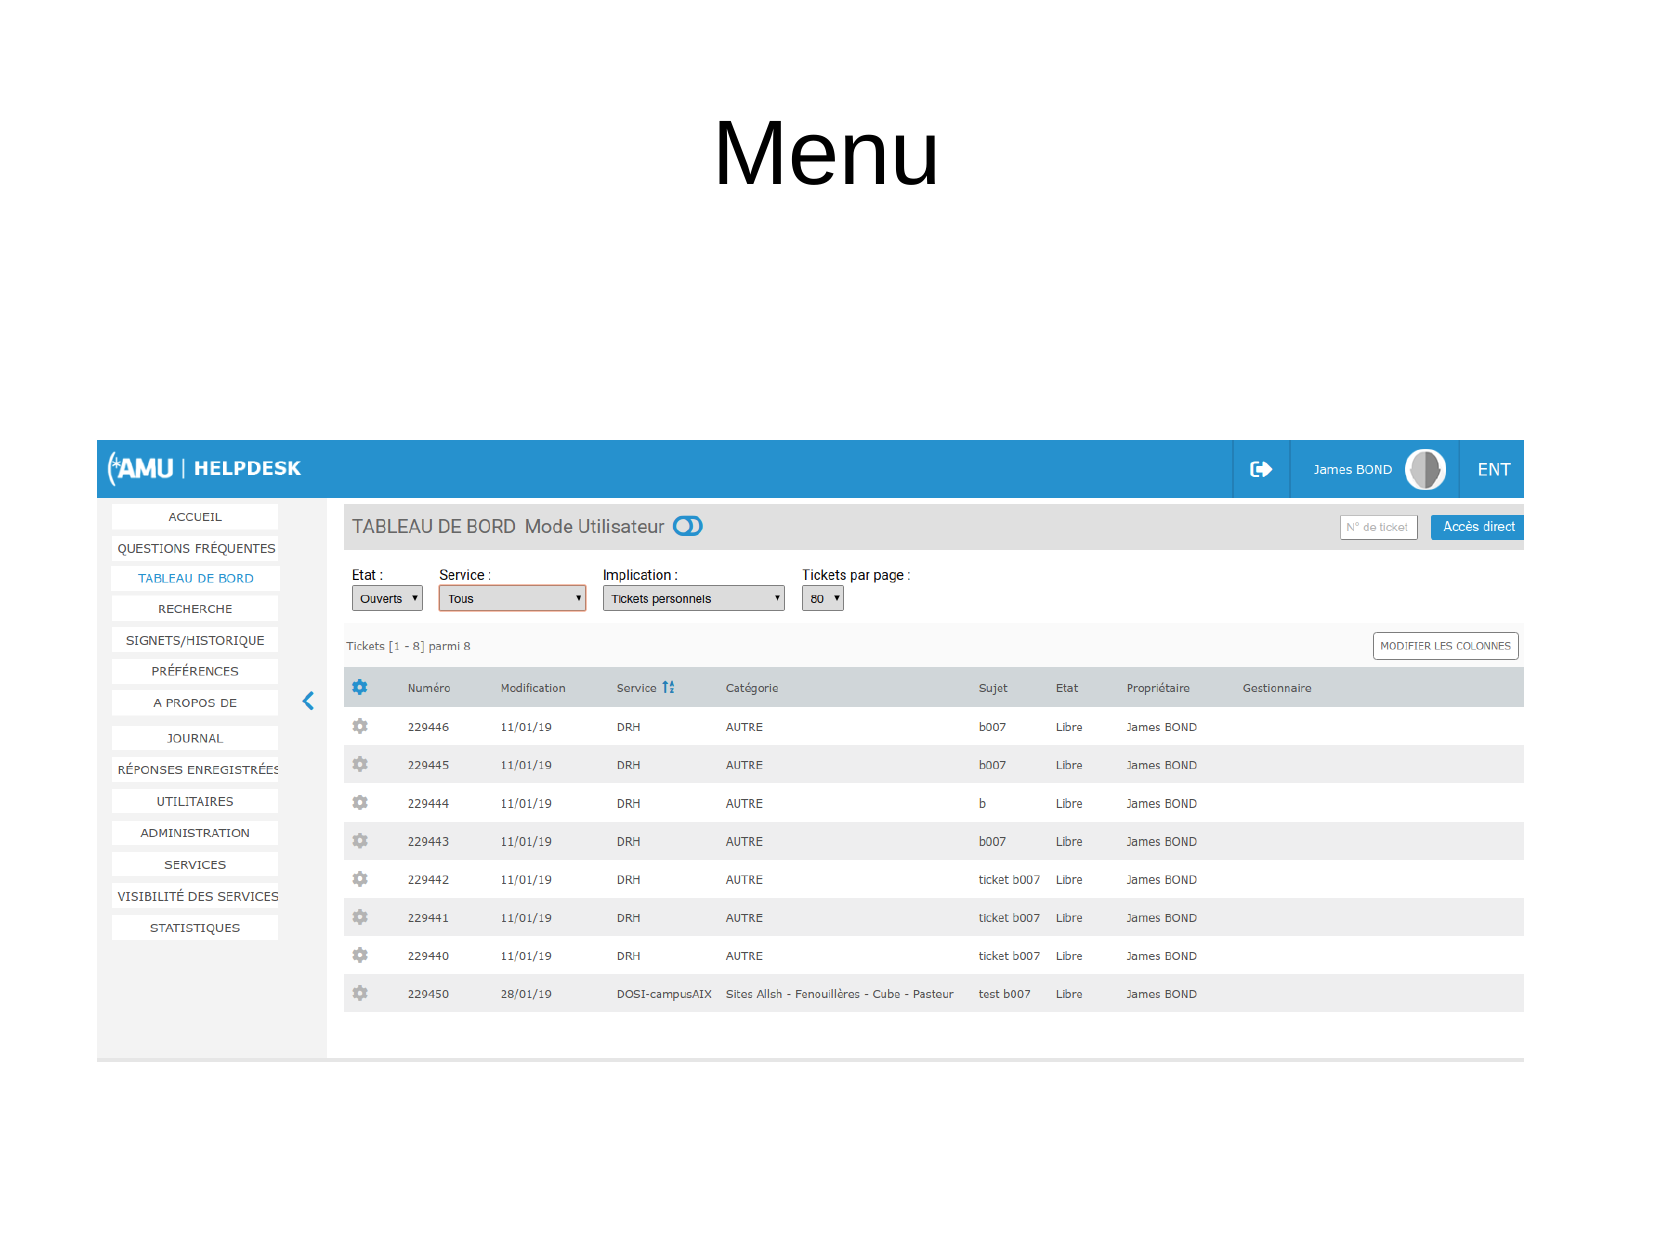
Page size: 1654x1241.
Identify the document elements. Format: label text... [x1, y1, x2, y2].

picture [96, 436, 1524, 1063]
title Menu [82, 49, 1571, 257]
